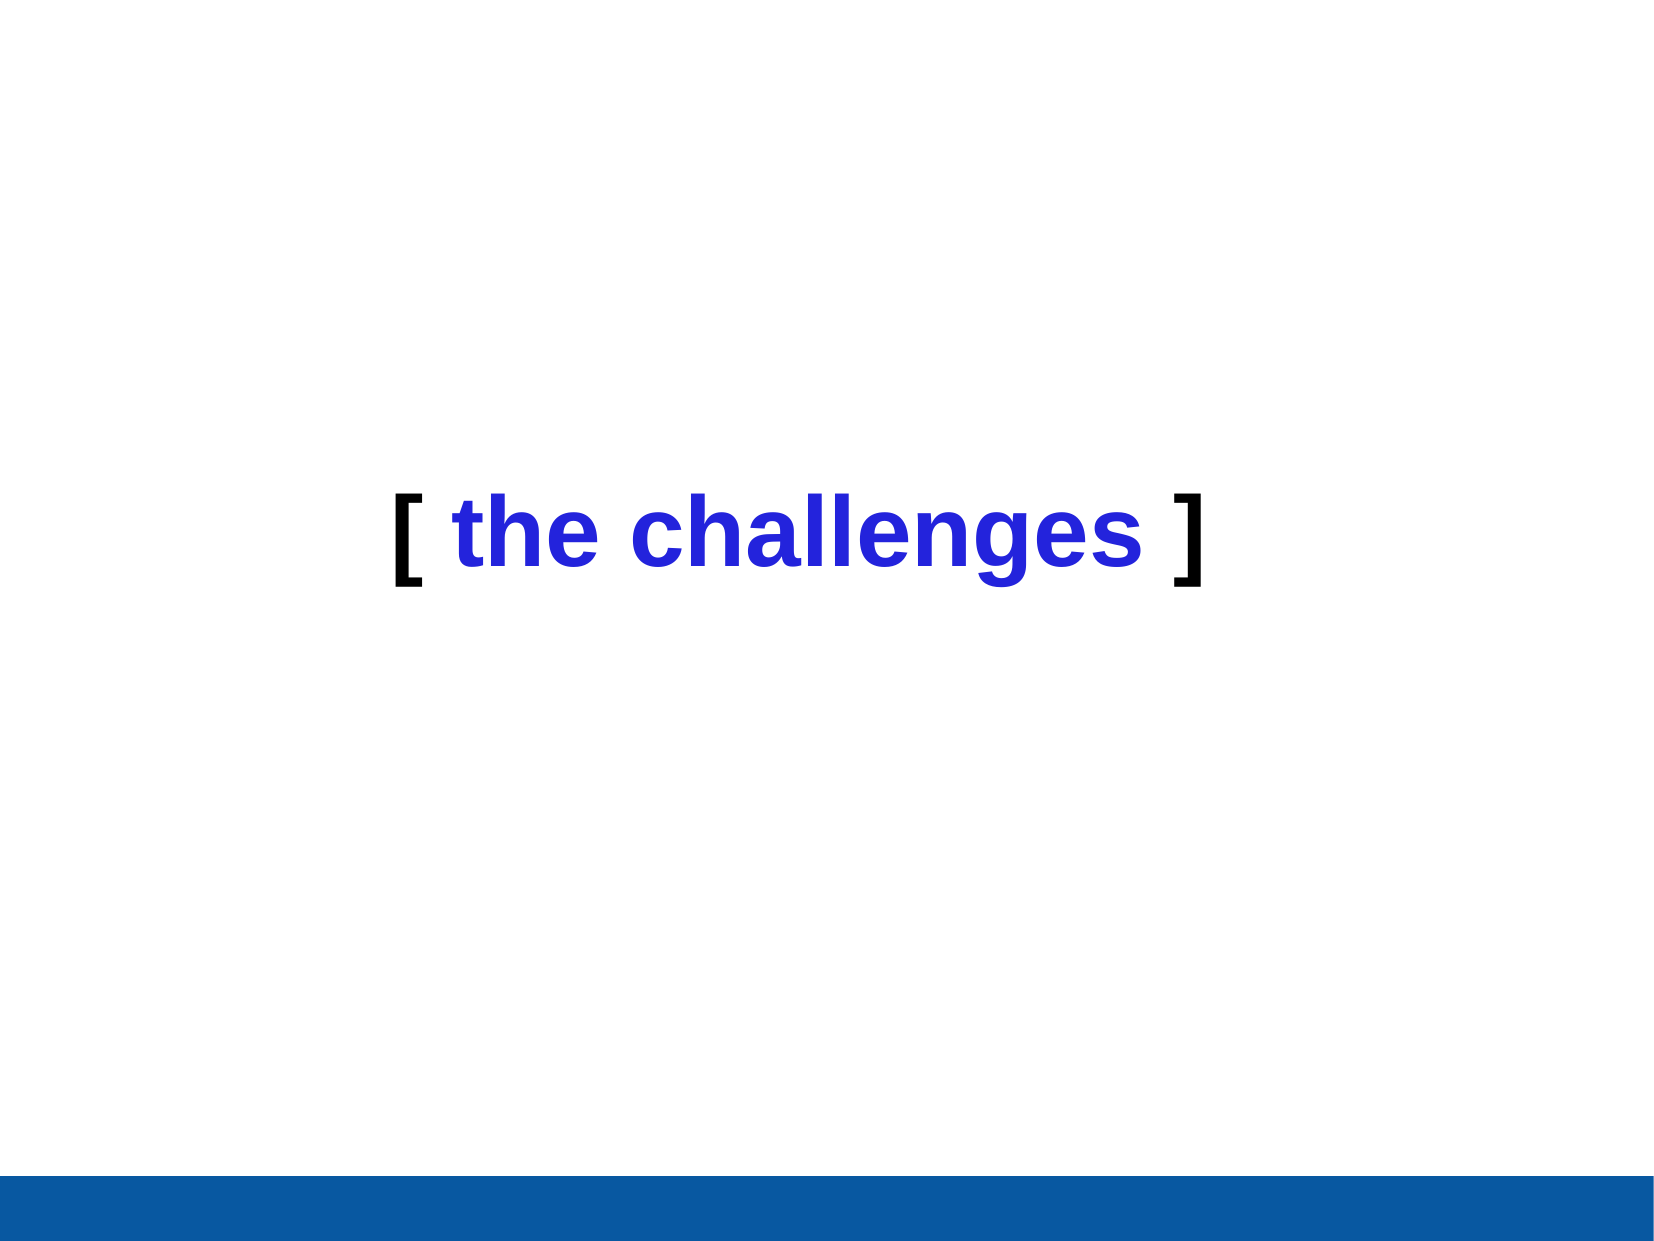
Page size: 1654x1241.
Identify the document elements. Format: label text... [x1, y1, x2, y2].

picture [0, 1176, 1654, 1241]
list [ the challenges ] [297, 404, 1300, 738]
